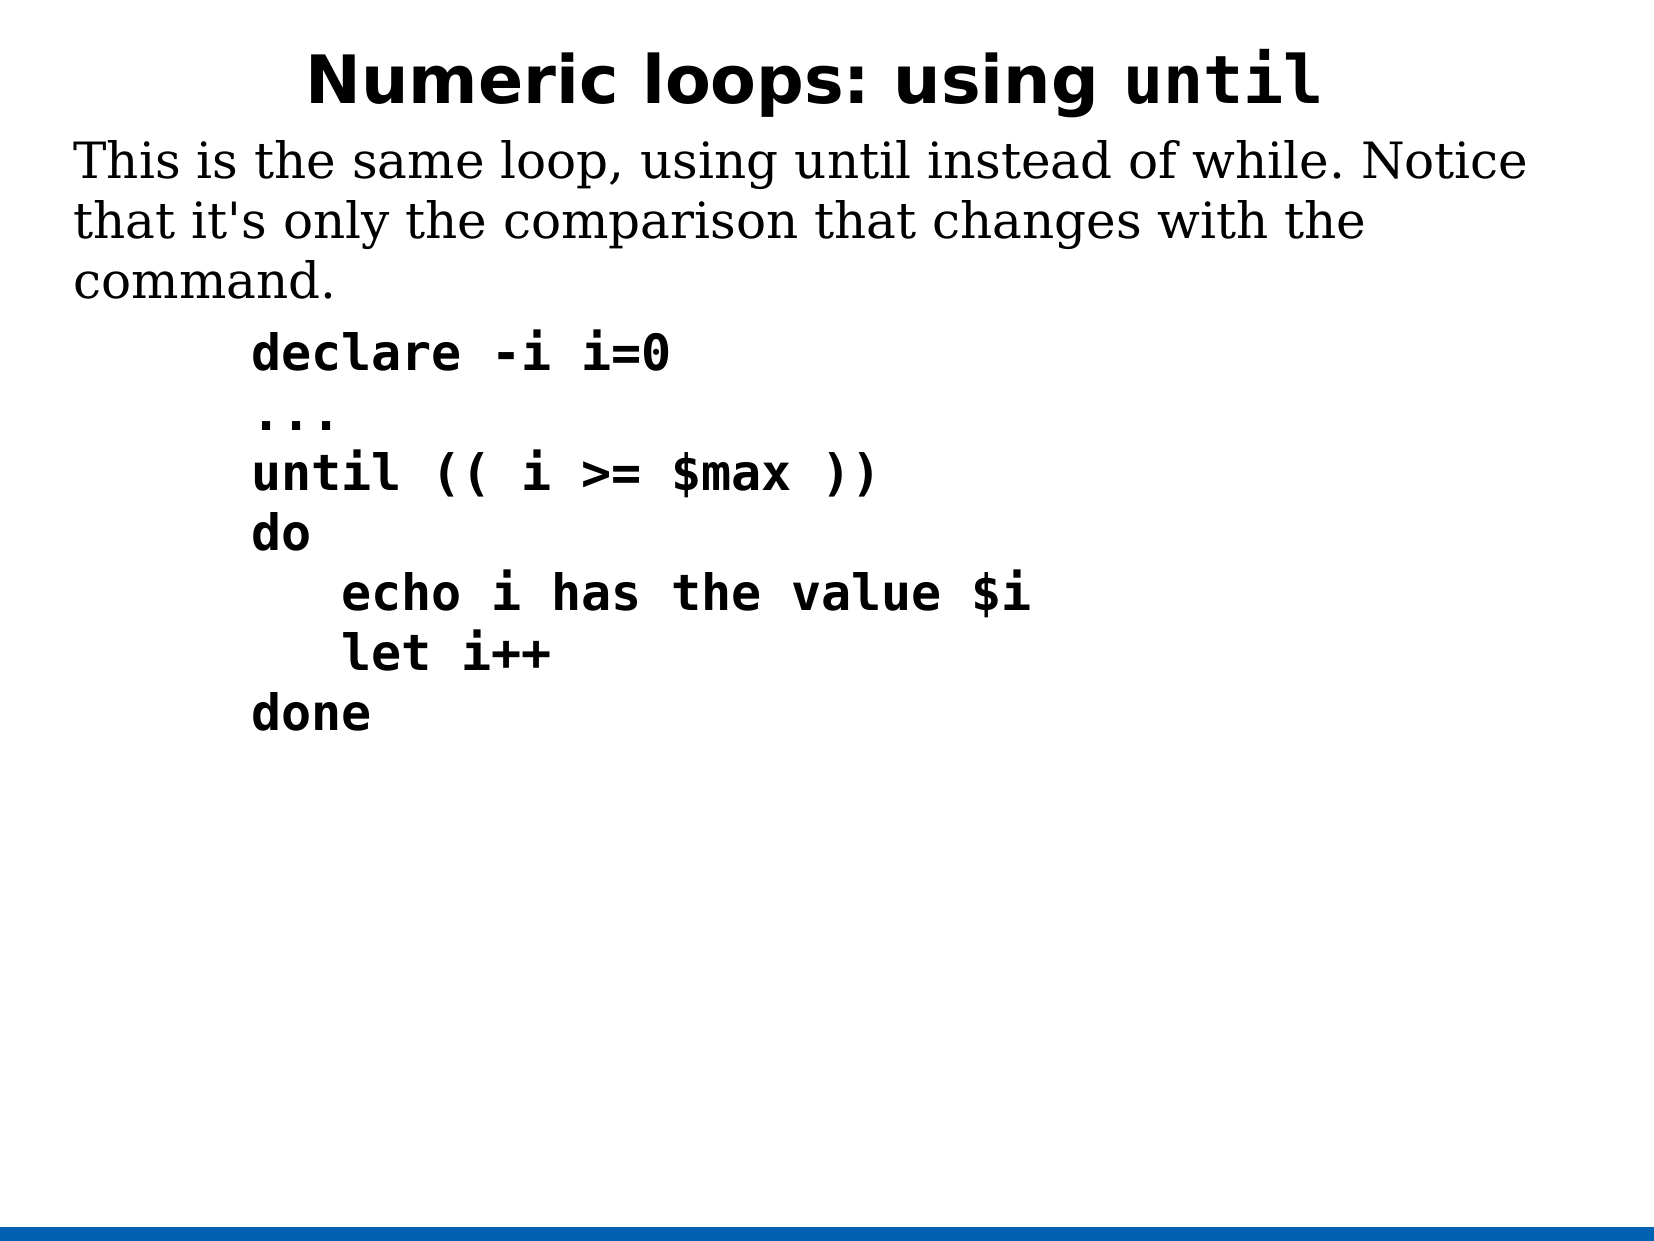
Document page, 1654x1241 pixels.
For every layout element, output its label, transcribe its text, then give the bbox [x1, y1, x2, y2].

list Numeric loops: using until This is the same loop, using until instead of while. Notice that it's only the comparison that changes with the command. declare -i i=0 ... until (( i >= $max )) do echo i has the value $i let i++ done [59, 29, 1571, 1109]
